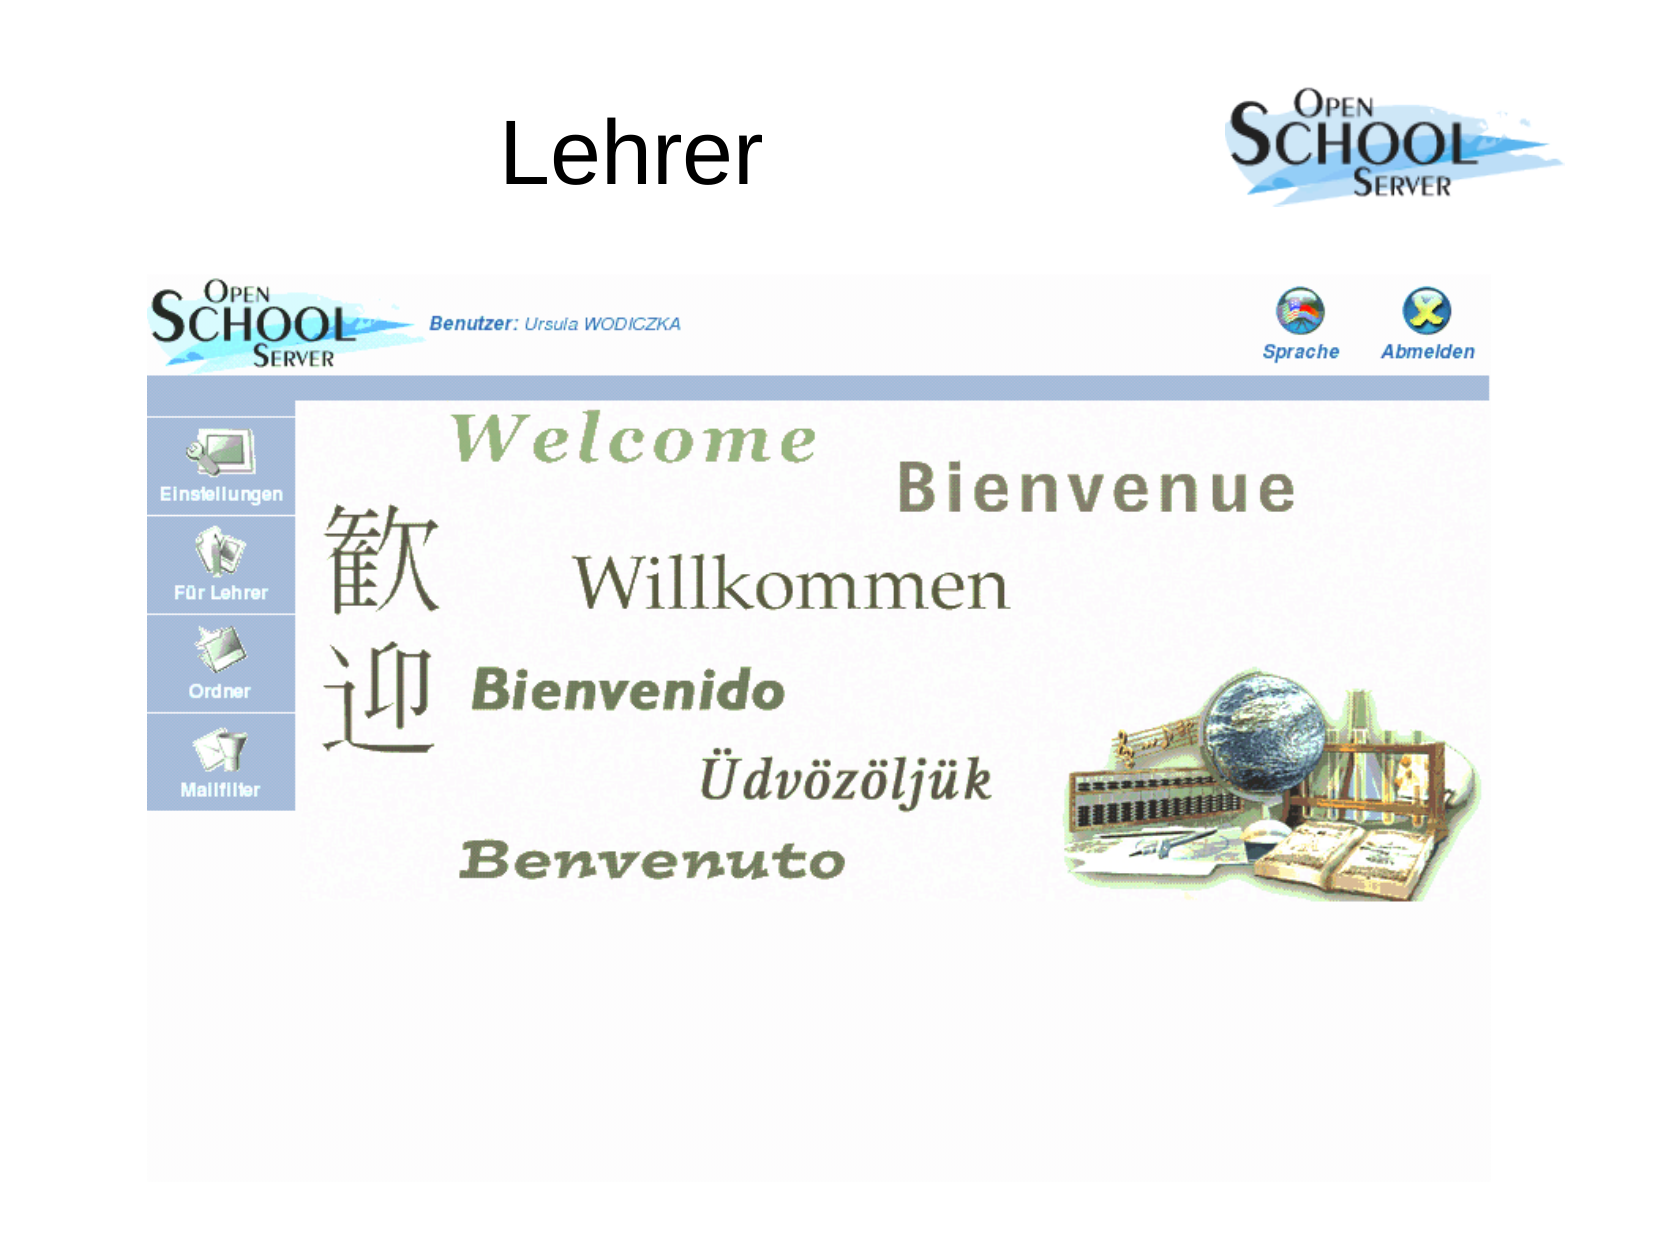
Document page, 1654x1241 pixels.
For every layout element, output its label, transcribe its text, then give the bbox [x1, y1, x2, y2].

picture [147, 274, 1491, 1182]
title Lehrer [82, 49, 1182, 257]
picture [1225, 82, 1565, 207]
